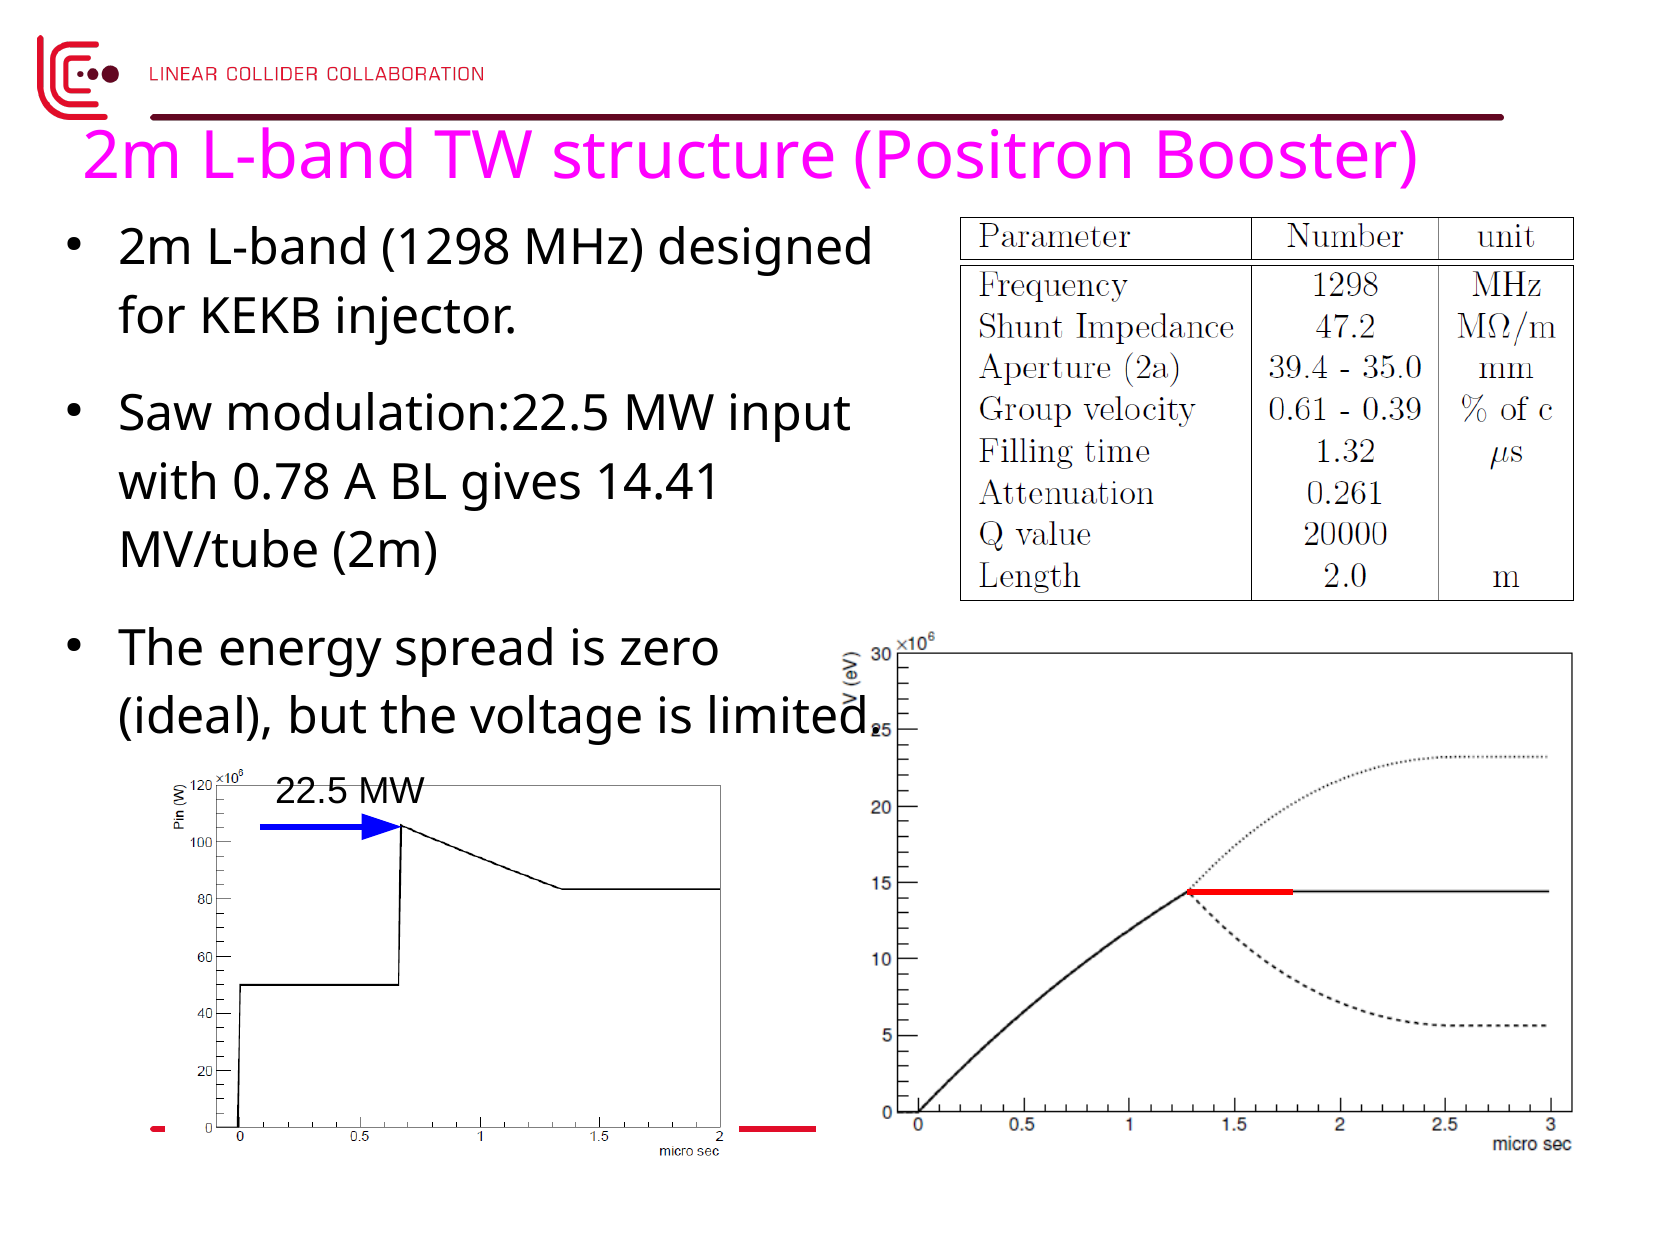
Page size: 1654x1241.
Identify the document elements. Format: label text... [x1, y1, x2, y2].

picture [591, 721, 606, 730]
picture [563, 721, 576, 730]
text_box 22.5 MW [260, 762, 440, 819]
picture [37, 35, 483, 120]
picture [153, 721, 168, 730]
picture [211, 721, 224, 730]
picture [326, 721, 340, 730]
picture [845, 721, 860, 730]
text_box 2m L-band (1298 MHz) designed for KEKB injector. Saw modulation:22.5 MW input with 0.78 A BL gives 14.41 MV/tube (2m) The energy spread is zero (ideal), but the voltage is limited. [47, 211, 886, 721]
picture [296, 721, 310, 730]
title 2m L-band TW structure (Positron Booster) [82, 49, 1571, 257]
picture [502, 721, 518, 730]
picture [480, 721, 485, 729]
picture [150, 205, 1595, 1170]
